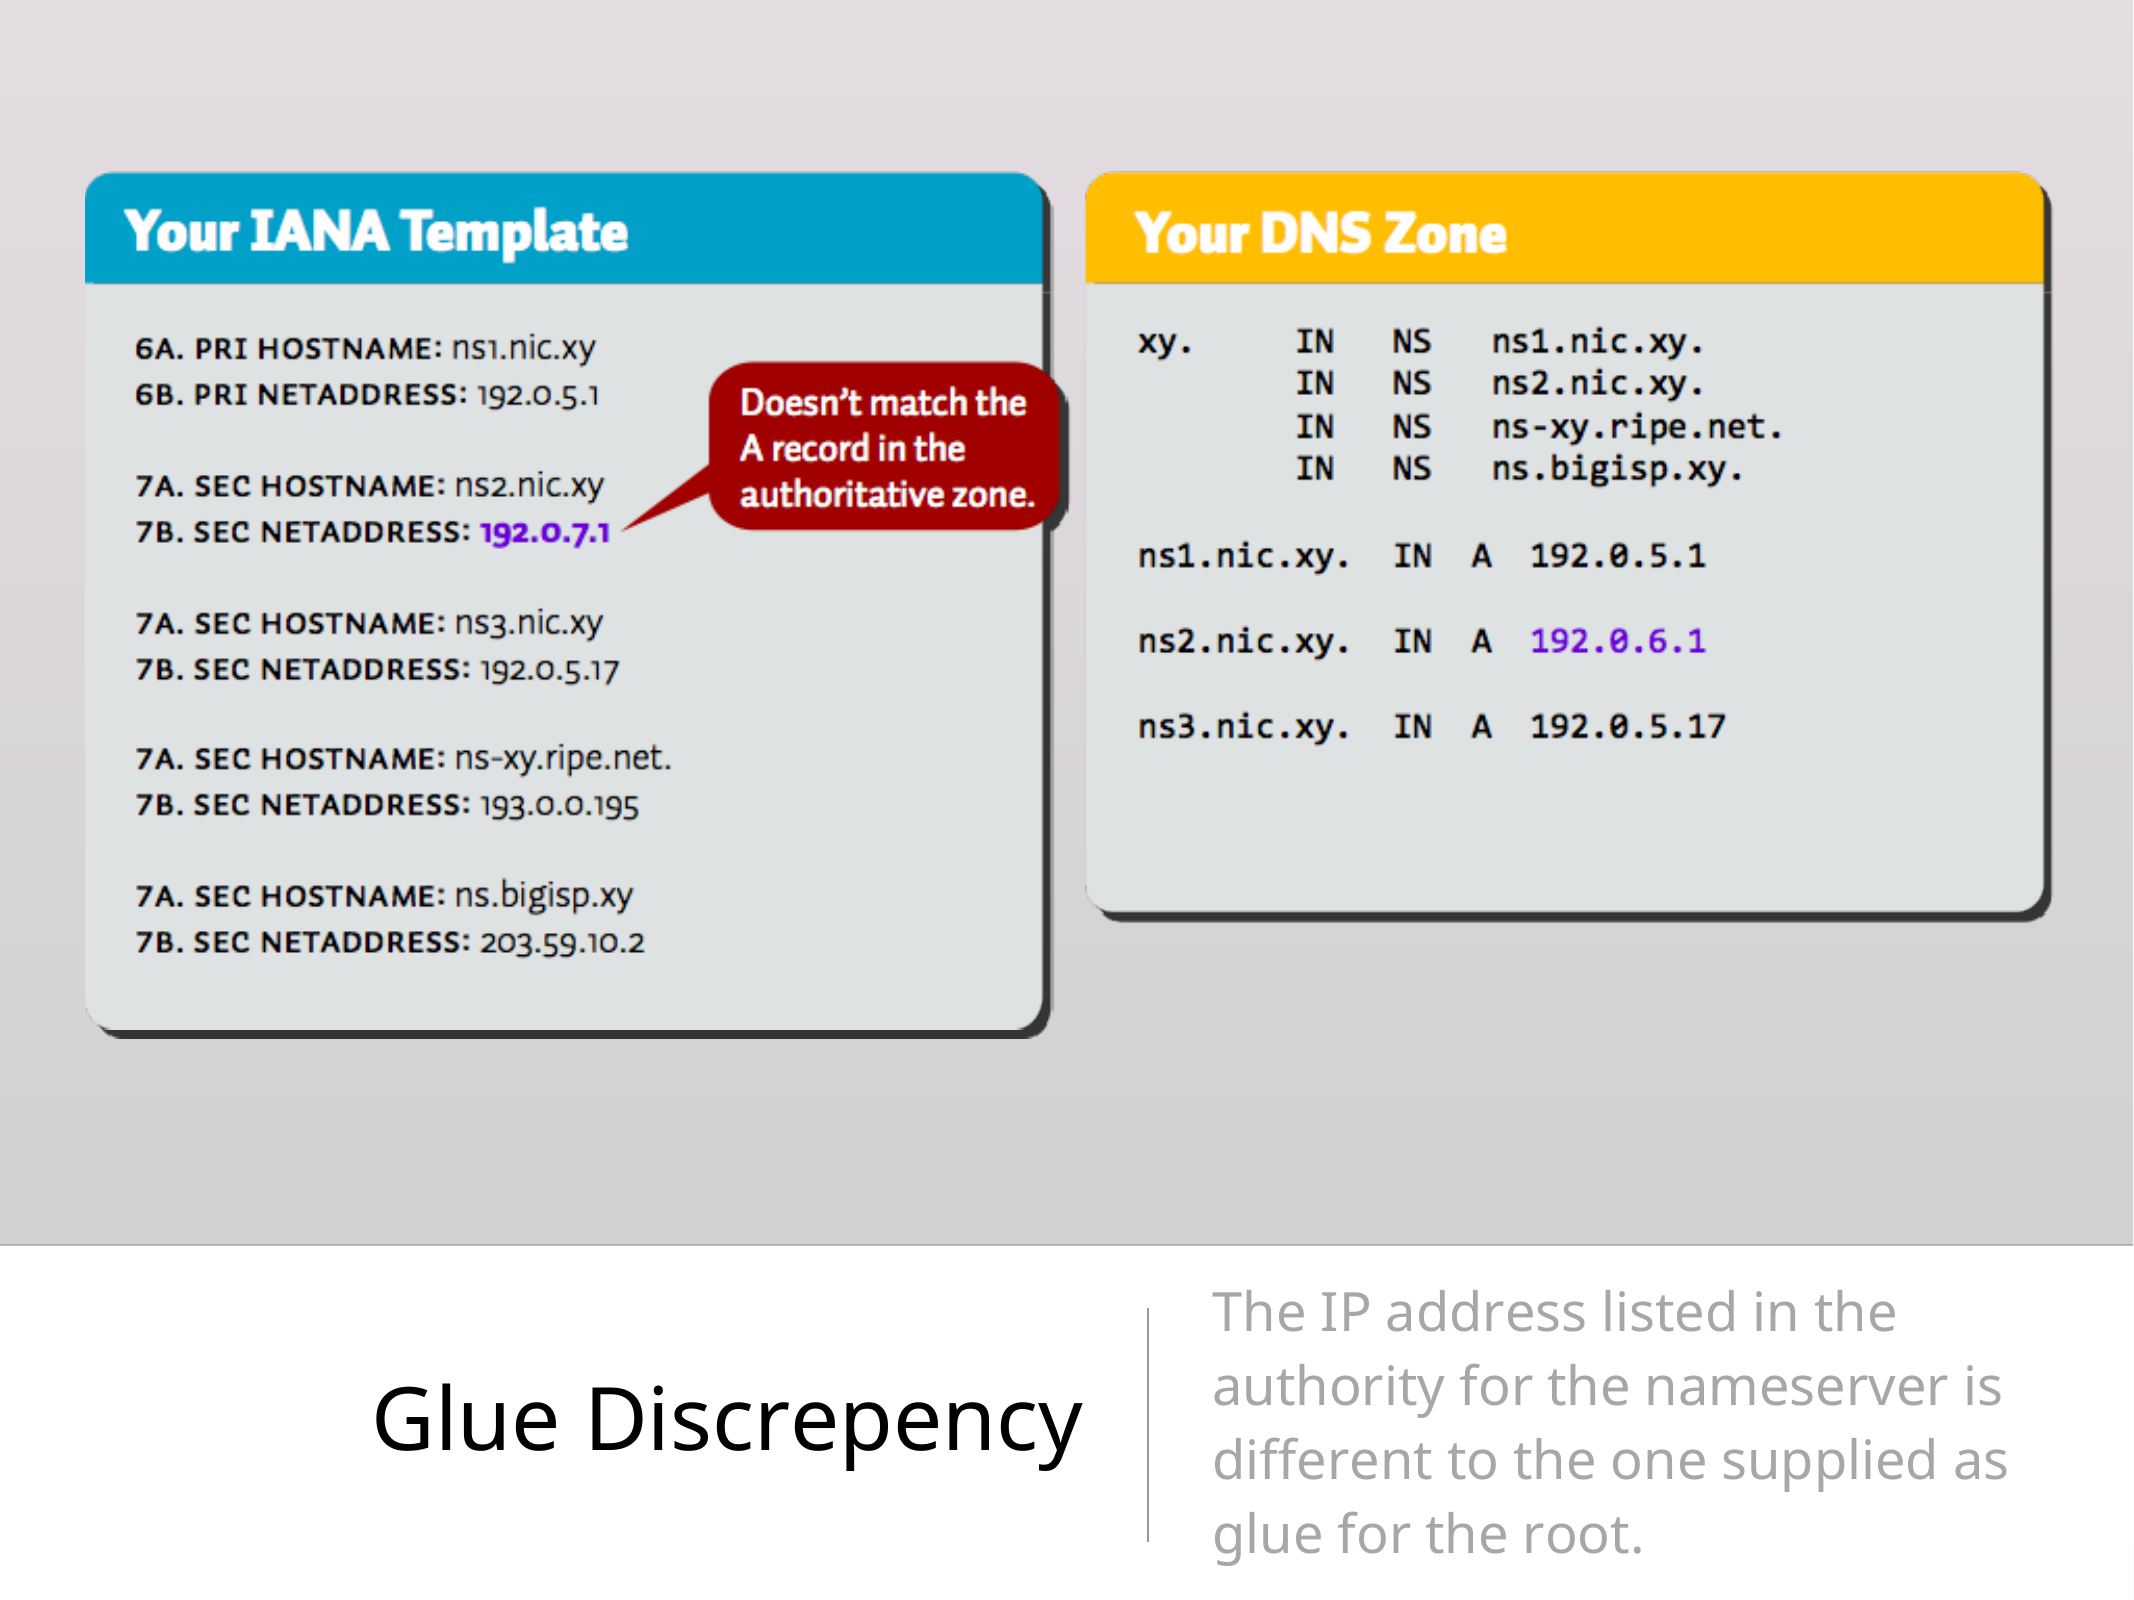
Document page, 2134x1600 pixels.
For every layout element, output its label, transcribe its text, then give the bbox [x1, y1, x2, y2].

list The IP address listed in the authority for the nameserver is different to the one supplied as glue for the root. [1204, 1283, 2100, 1561]
picture [0, 0, 2134, 1600]
title Glue Discrepency [110, 1277, 1092, 1557]
